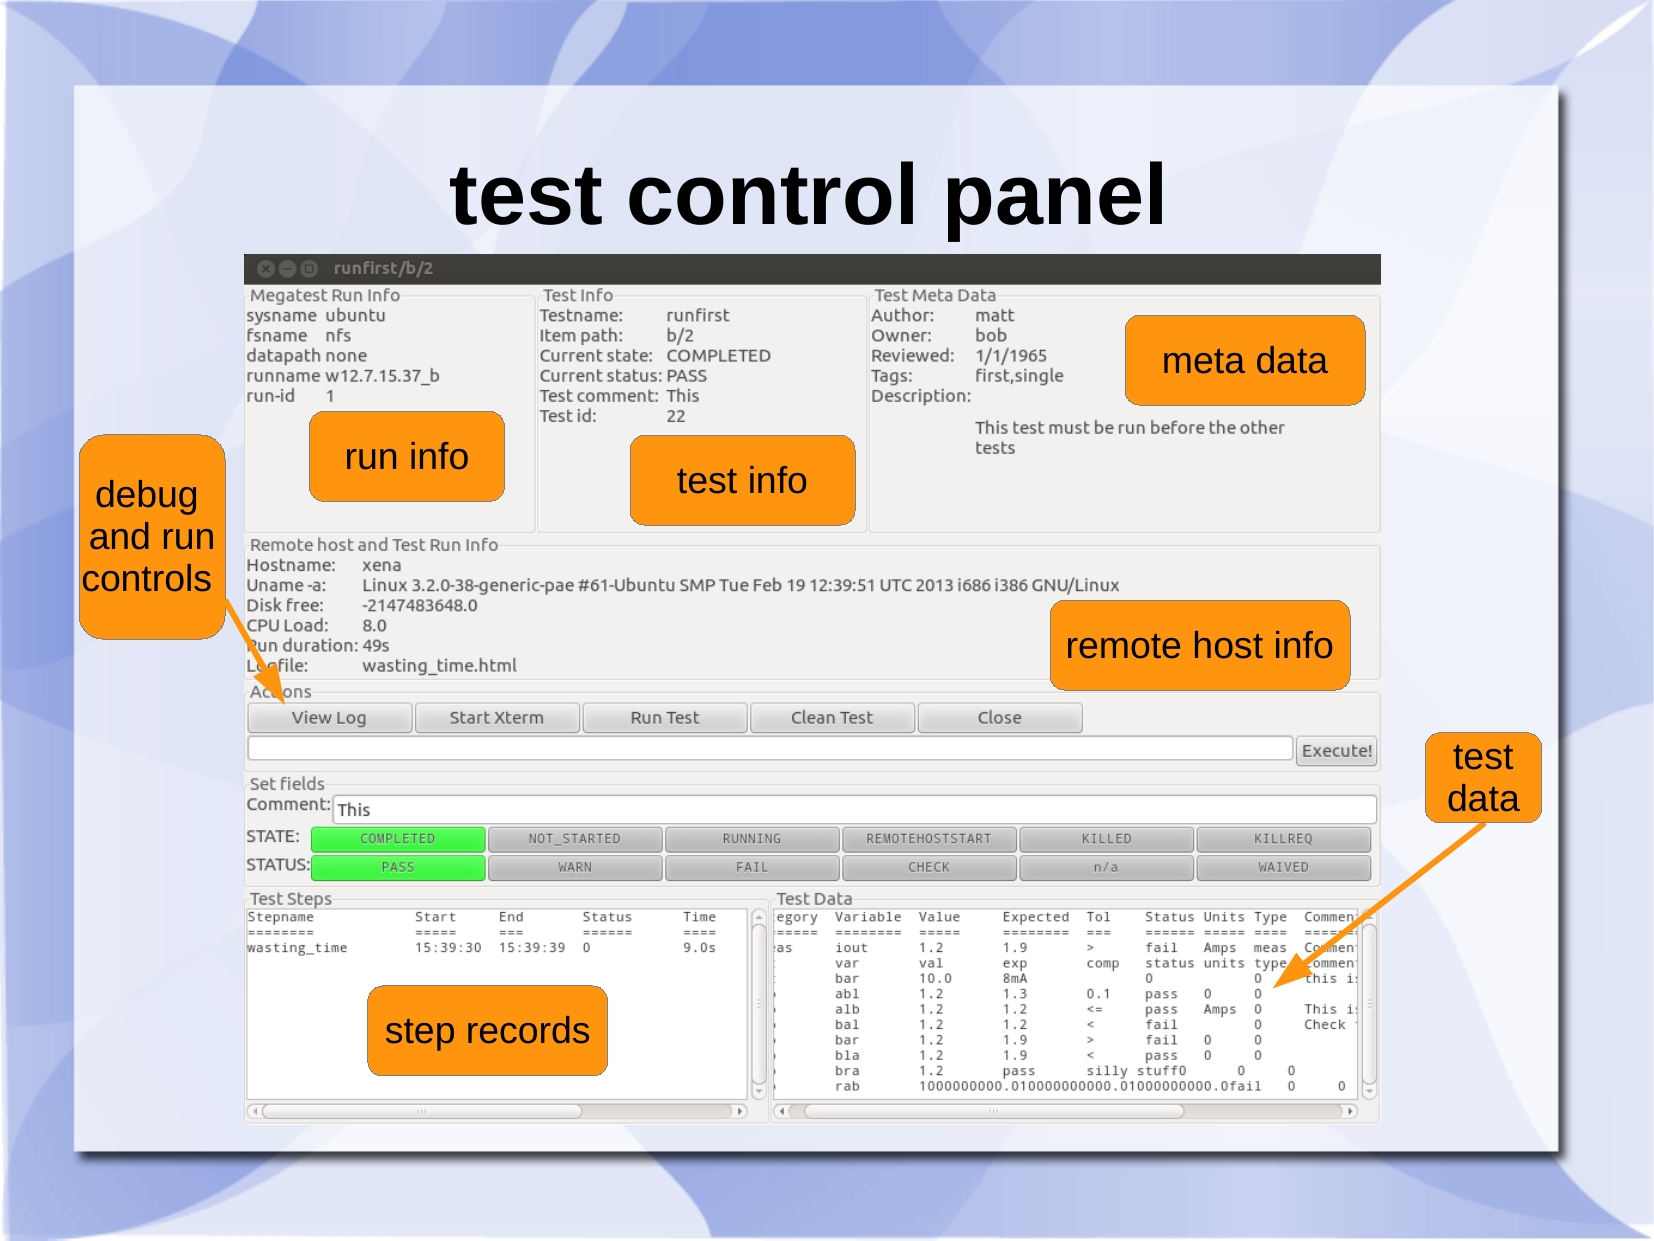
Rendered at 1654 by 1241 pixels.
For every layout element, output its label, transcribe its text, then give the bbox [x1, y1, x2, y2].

picture [0, 0, 1654, 1241]
title test control panel [82, 90, 1536, 298]
text_box debug and run controls [79, 434, 226, 640]
text_box meta data [1125, 315, 1366, 406]
text_box step records [367, 985, 608, 1076]
text_box run info [309, 411, 505, 502]
text_box test info [630, 435, 856, 526]
text_box test data [1425, 732, 1542, 823]
text_box remote host info [1050, 600, 1351, 691]
